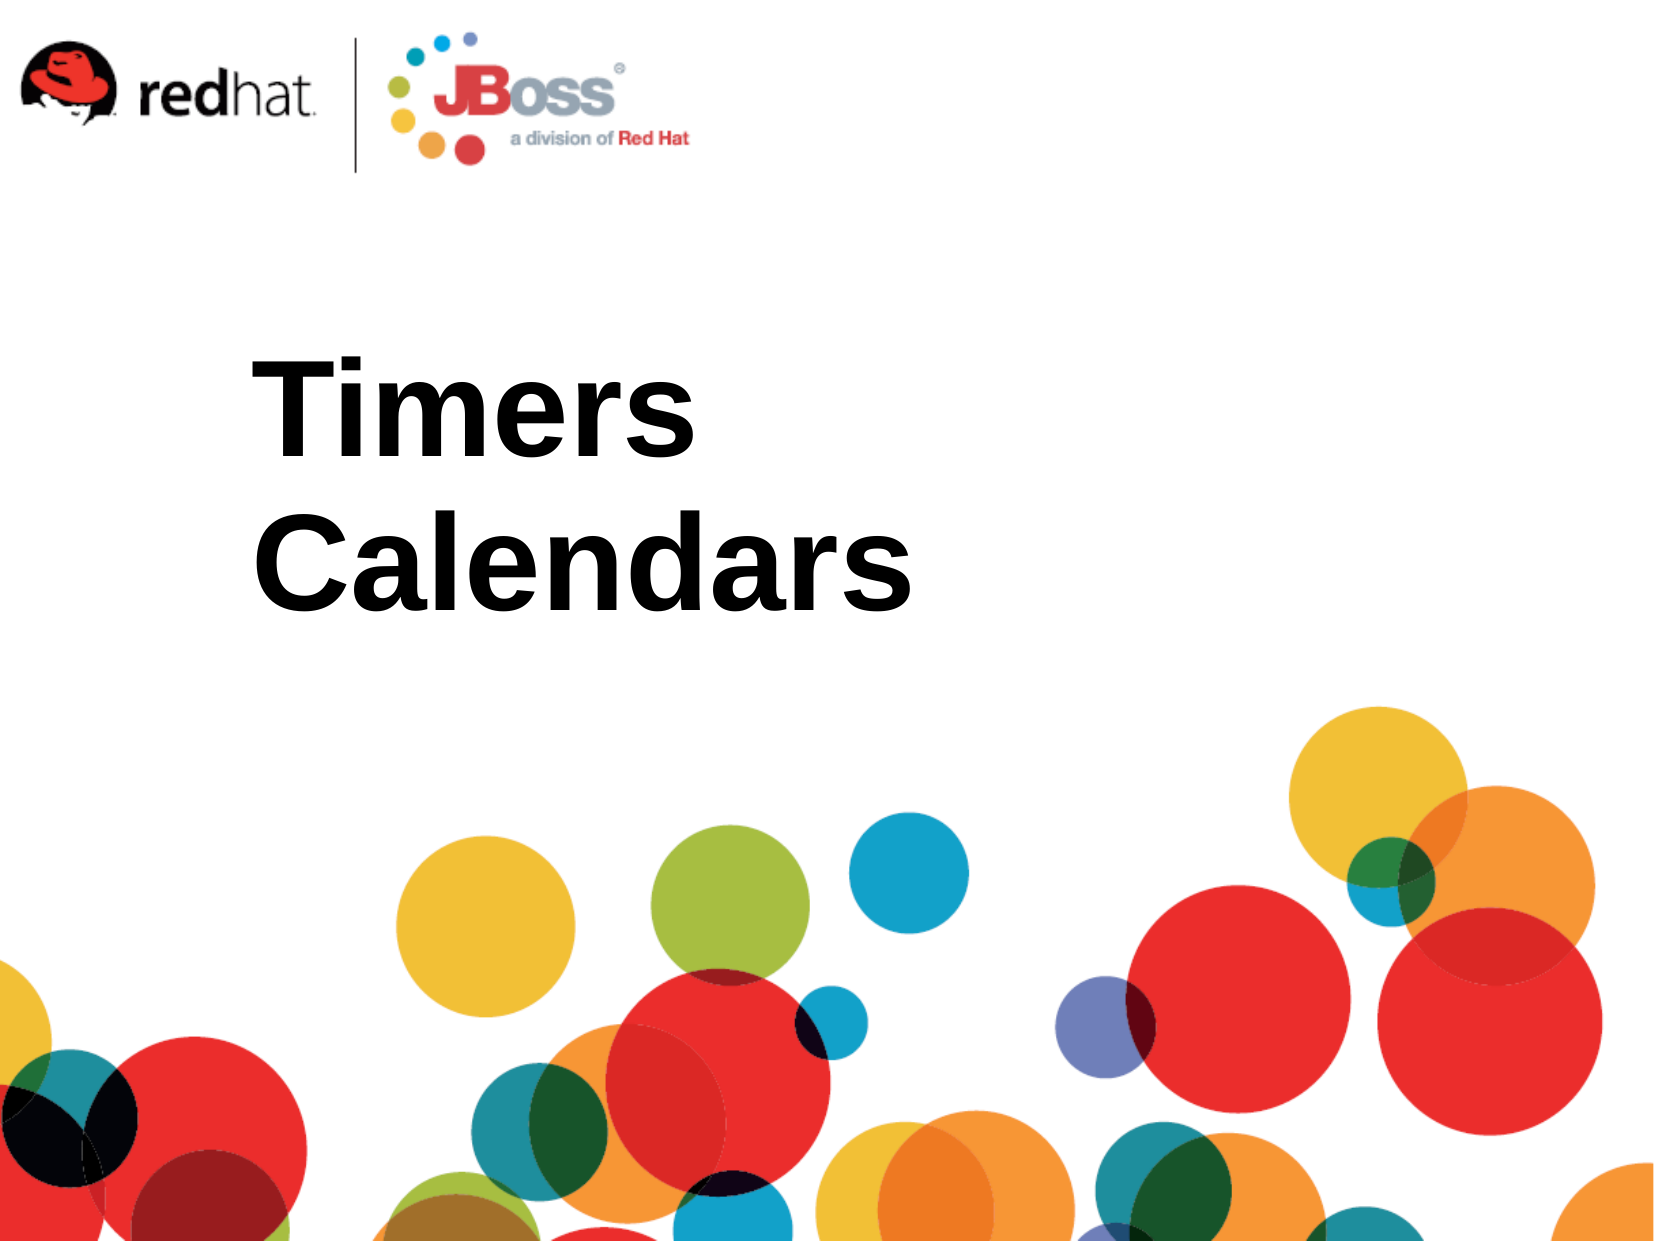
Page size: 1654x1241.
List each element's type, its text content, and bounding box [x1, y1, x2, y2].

text_box Timers Calendars [236, 324, 931, 648]
picture [13, 5, 699, 182]
picture [0, 685, 1654, 1241]
